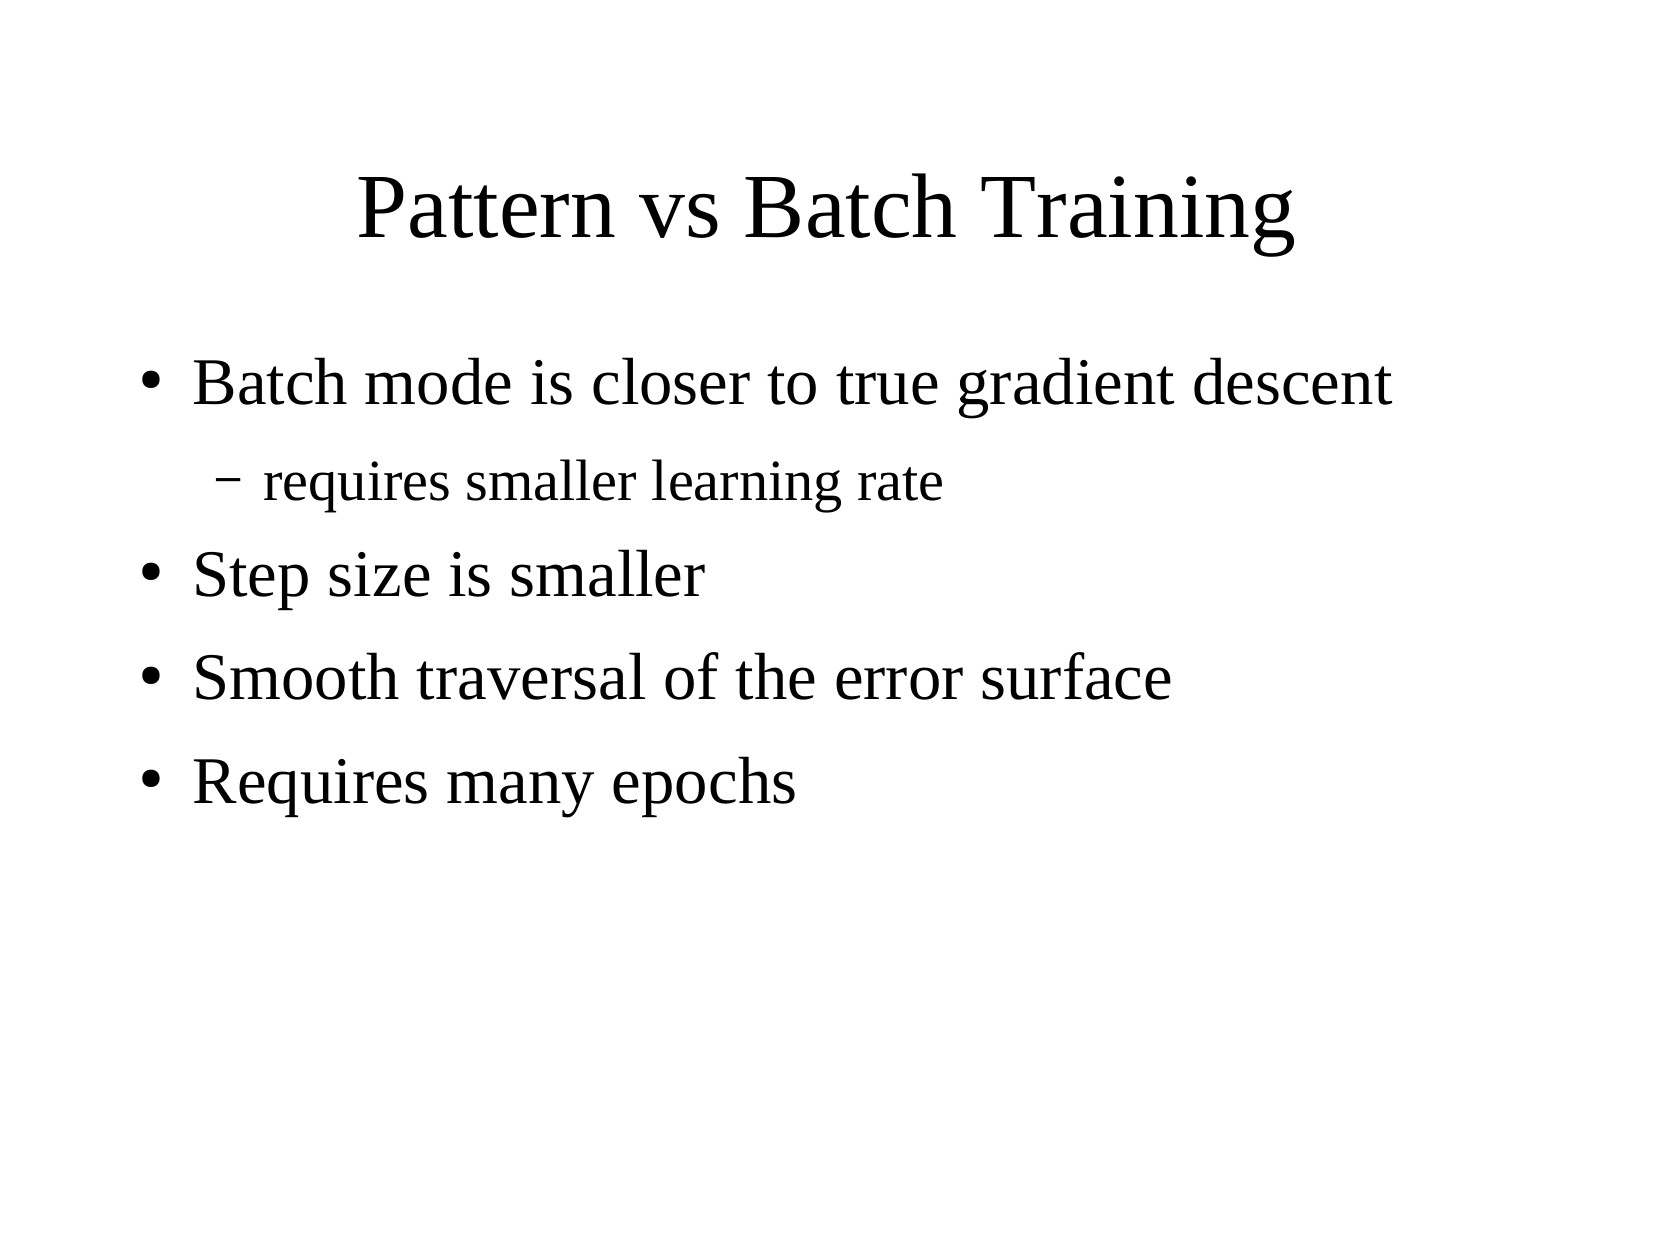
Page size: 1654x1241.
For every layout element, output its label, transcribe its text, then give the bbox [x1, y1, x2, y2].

title Pattern vs Batch Training [121, 102, 1534, 311]
list Batch mode is closer to true gradient descent requires smaller learning rate Step size is smaller Smooth traversal of the error surface Requires many epochs [121, 344, 1534, 1127]
